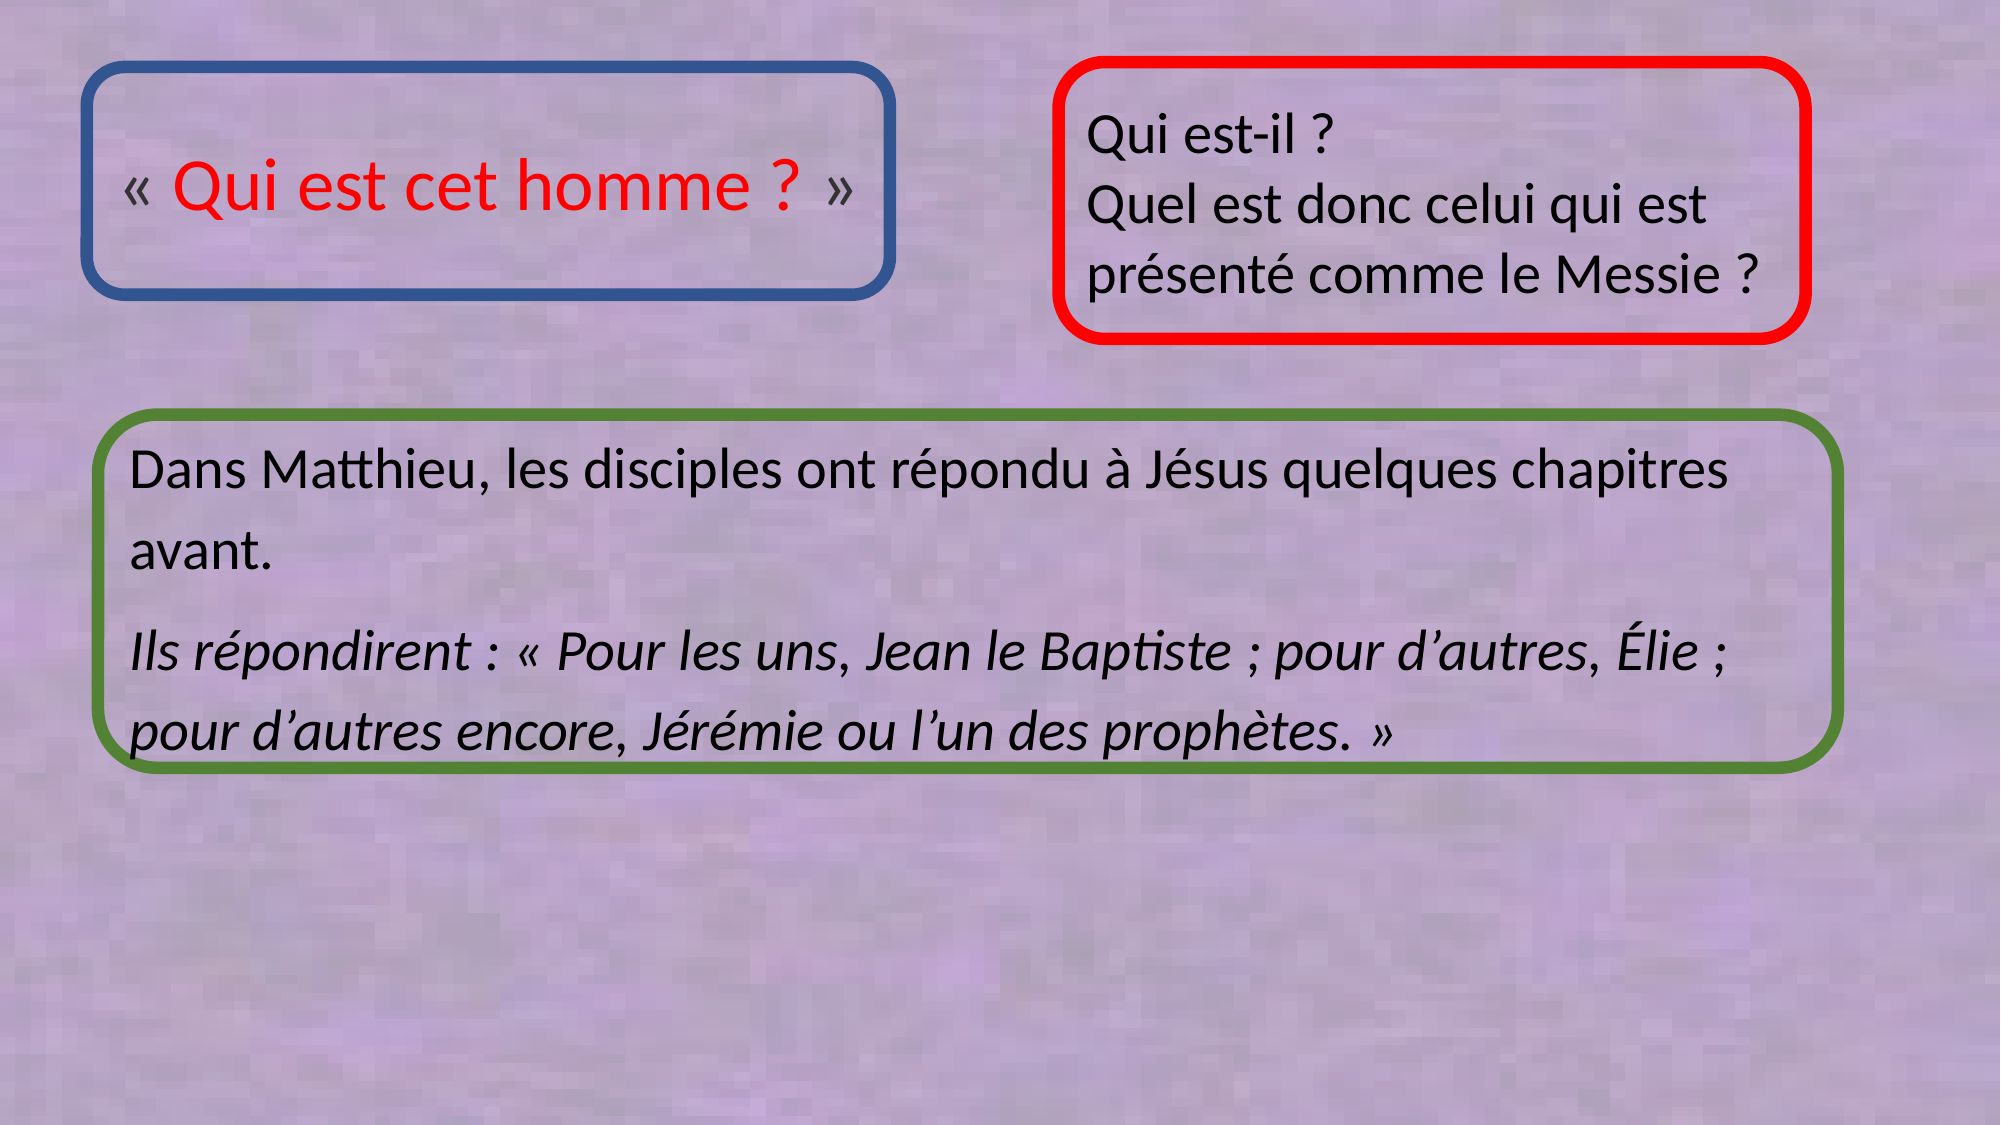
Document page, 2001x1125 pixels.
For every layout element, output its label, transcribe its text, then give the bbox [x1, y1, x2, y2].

text_box Dans Matthieu, les disciples ont répondu à Jésus quelques chapitres avant. Ils répondirent : « Pour les uns, Jean le Baptiste ; pour d’autres, Élie ; pour d’autres encore, Jérémie ou l’un des prophètes. » [97, 414, 1838, 768]
text_box « Qui est cet homme ? » [86, 66, 890, 295]
text_box Qui est-il ? Quel est donc celui qui est présenté comme le Messie ? [1058, 62, 1806, 339]
